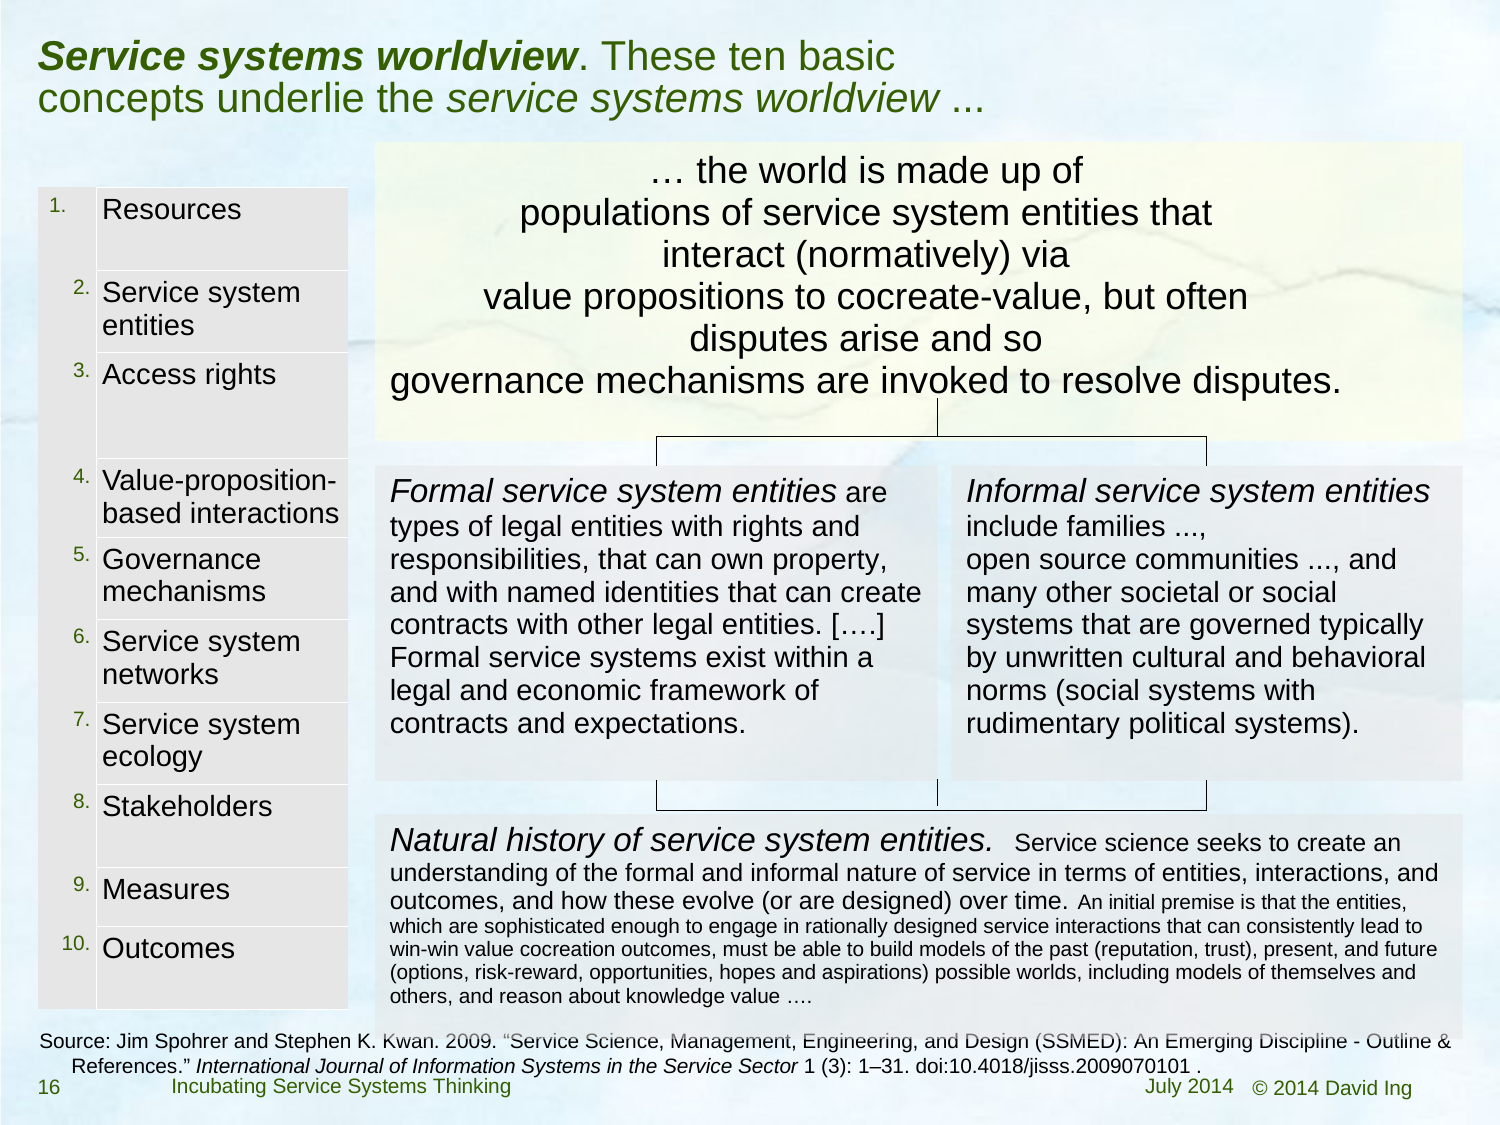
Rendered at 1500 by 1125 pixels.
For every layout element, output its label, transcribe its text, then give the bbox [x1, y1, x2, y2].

table_cell [348, 926, 375, 1009]
table_cell [348, 270, 402, 352]
table_cell 8. [38, 784, 96, 867]
table_cell Access rights [97, 353, 348, 458]
table_cell 10. [38, 926, 96, 1009]
table_cell Stakeholders [97, 785, 348, 867]
table_cell Service system entities [97, 271, 348, 352]
table_header 1. [38, 187, 96, 270]
table_cell [348, 537, 375, 619]
title Service systems worldview. These ten basic concepts underlie the service systems worldview ... [37, 37, 1016, 152]
table_cell 6. [38, 619, 96, 702]
table_cell Service system networks [97, 620, 348, 702]
table_cell Measures [97, 868, 348, 926]
table_cell 2. [38, 270, 96, 352]
text_box Source: Jim Spohrer and Stephen K. Kwan. 2009. “Service Science, Management, Engineering, and Design (SSMED): An Emerging Discipline - Outline & References.” International Journal of Information Systems in the Service Sector 1 (3): 1–31. doi:10.4018/jisss.2009070101 . [24, 1020, 1495, 1108]
table_cell Outcomes [97, 927, 348, 1009]
table_header Resources [97, 188, 348, 270]
table_header [348, 187, 402, 270]
table_cell 3. [38, 352, 96, 459]
table_cell [348, 702, 402, 784]
text_box Formal service system entities are types of legal entities with rights and responsibilities, that can own property, and with named identities that can create contracts with other legal entities. [….] Formal service systems exist within a legal and economic framework of contracts and expectations. [375, 465, 938, 781]
table_cell [348, 784, 402, 867]
table_cell [348, 352, 402, 459]
text_box Natural history of service system entities. Service science seeks to create an understanding of the formal and informal nature of service in terms of entities, interactions, and outcomes, and how these evolve (or are designed) over time. An initial premise is that the entities, which are sophisticated enough to engage in rationally designed service interactions that can consistently lead to win-win value cocreation outcomes, must be able to build models of the past (reputation, trust), present, and future (options, risk-reward, opportunities, hopes and aspirations) possible worlds, including models of themselves and others, and reason about knowledge value …. [375, 814, 1463, 1040]
text_box … the world is made up of populations of service system entities that interact (normatively) via value propositions to cocreate-value, but often disputes arise and so governance mechanisms are invoked to resolve disputes. [375, 141, 1463, 441]
table_cell [348, 459, 402, 537]
picture [0, 0, 1500, 1125]
text_box Informal service system entities include families ..., open source communities ..., and many other societal or social systems that are governed typically by unwritten cultural and behavioral norms (social systems with rudimentary political systems). [951, 465, 1463, 781]
table_cell [348, 619, 375, 702]
table_cell 9. [38, 867, 96, 926]
table_cell Value-proposition-based interactions [97, 459, 348, 537]
table_cell Governance mechanisms [97, 538, 348, 619]
table_cell 5. [38, 537, 96, 619]
table_cell [348, 867, 375, 926]
table_cell 4. [38, 459, 96, 537]
table_cell 7. [38, 702, 96, 784]
table_cell Service system ecology [97, 703, 348, 784]
